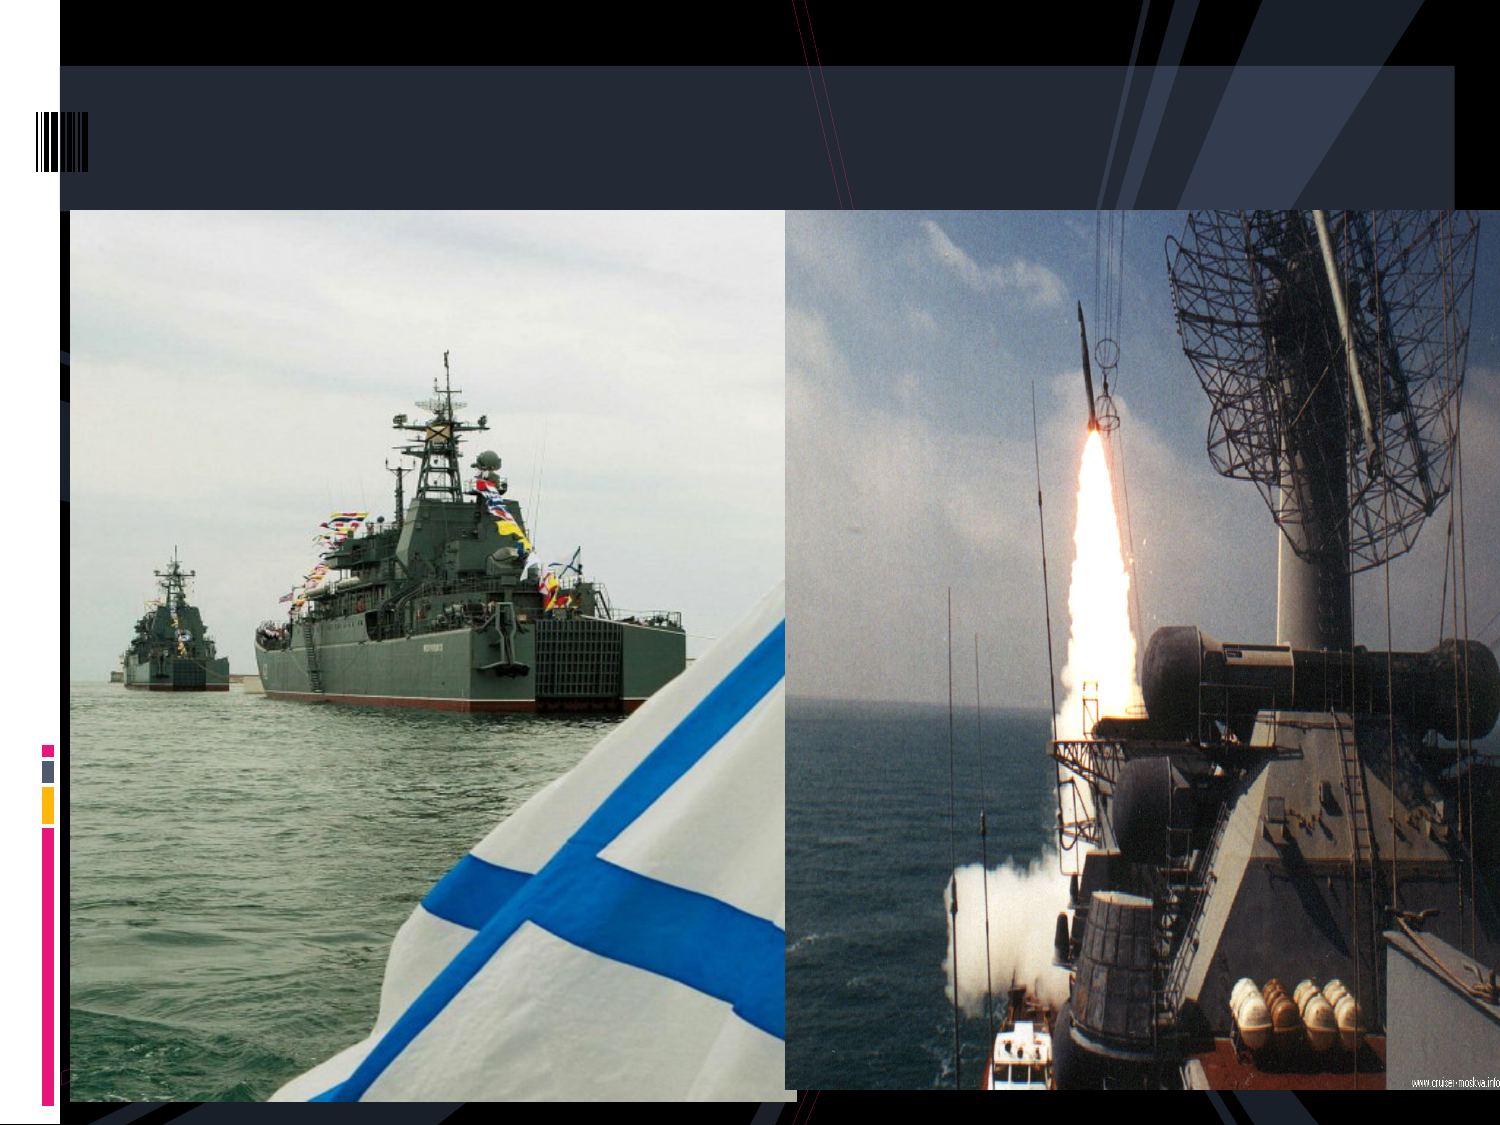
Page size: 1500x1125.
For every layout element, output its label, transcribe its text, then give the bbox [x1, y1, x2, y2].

list Высокоточное оружие Военно Морского Флота [70, 70, 1454, 176]
picture [70, 210, 1500, 1102]
